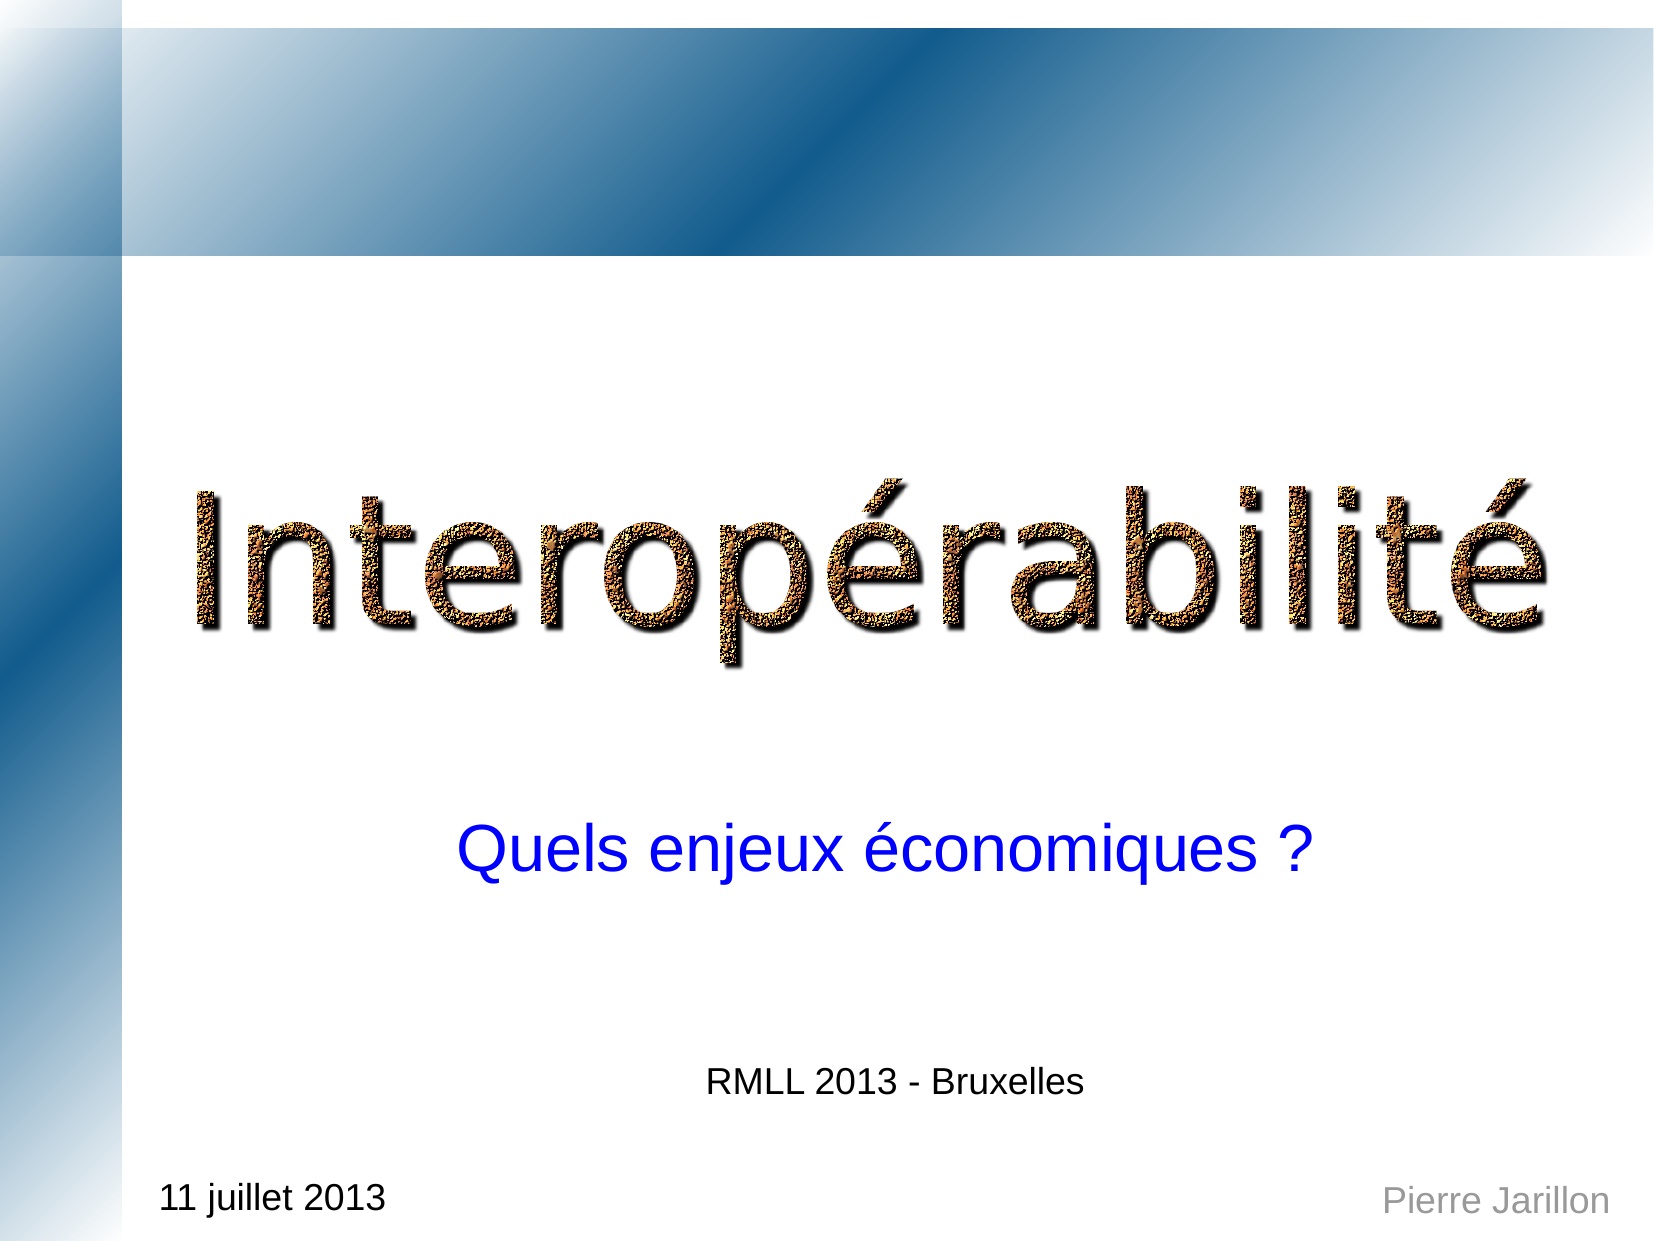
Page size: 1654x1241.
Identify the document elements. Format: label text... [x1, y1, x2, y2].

text_box 11 juillet 2013 [143, 1169, 464, 1227]
picture [152, 427, 1577, 695]
text_box RMLL 2013 - Bruxelles [375, 1053, 1415, 1111]
text_box Quels enjeux économiques ? [383, 803, 1388, 893]
